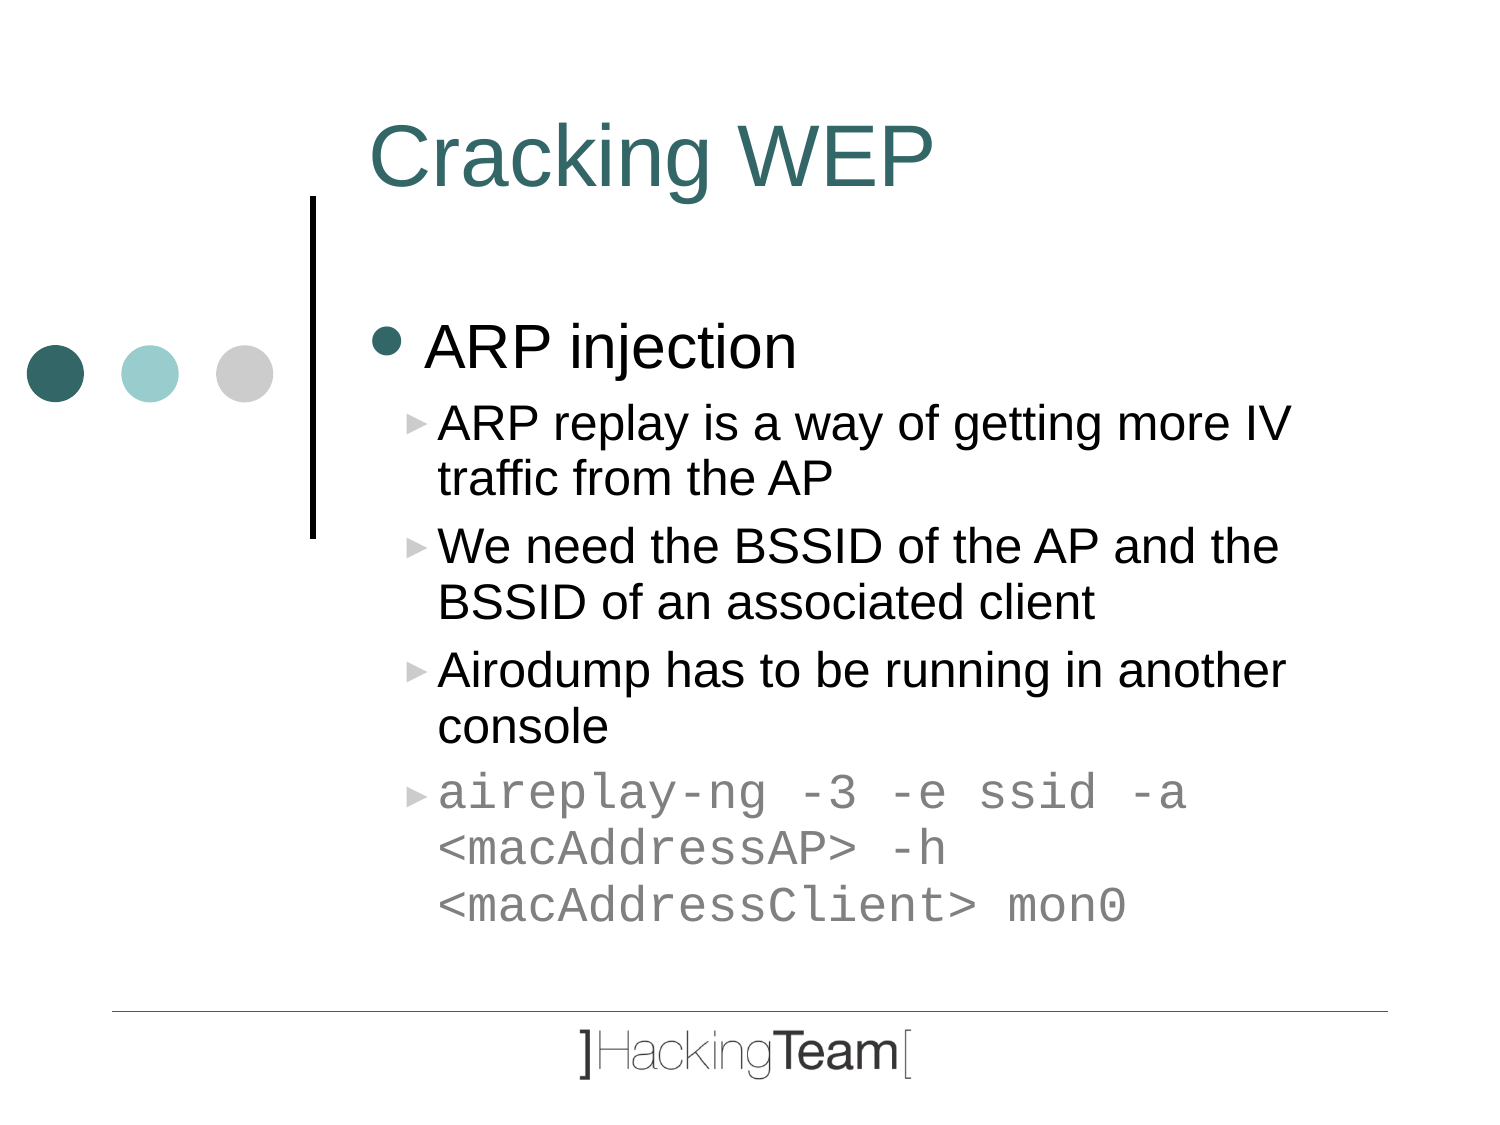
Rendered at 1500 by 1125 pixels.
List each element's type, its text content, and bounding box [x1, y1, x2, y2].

title Cracking WEP [249, 38, 1401, 275]
list ARP injection ARP replay is a way of getting more IV traffic from the AP We need the BSSID of the AP and the BSSID of an associated client Airodump has to be running in another console aireplay-ng -3 -e ssid -a <macAddressAP> -h <macAddressClient> mon0 [249, 312, 1401, 1041]
picture [574, 1041, 916, 1084]
